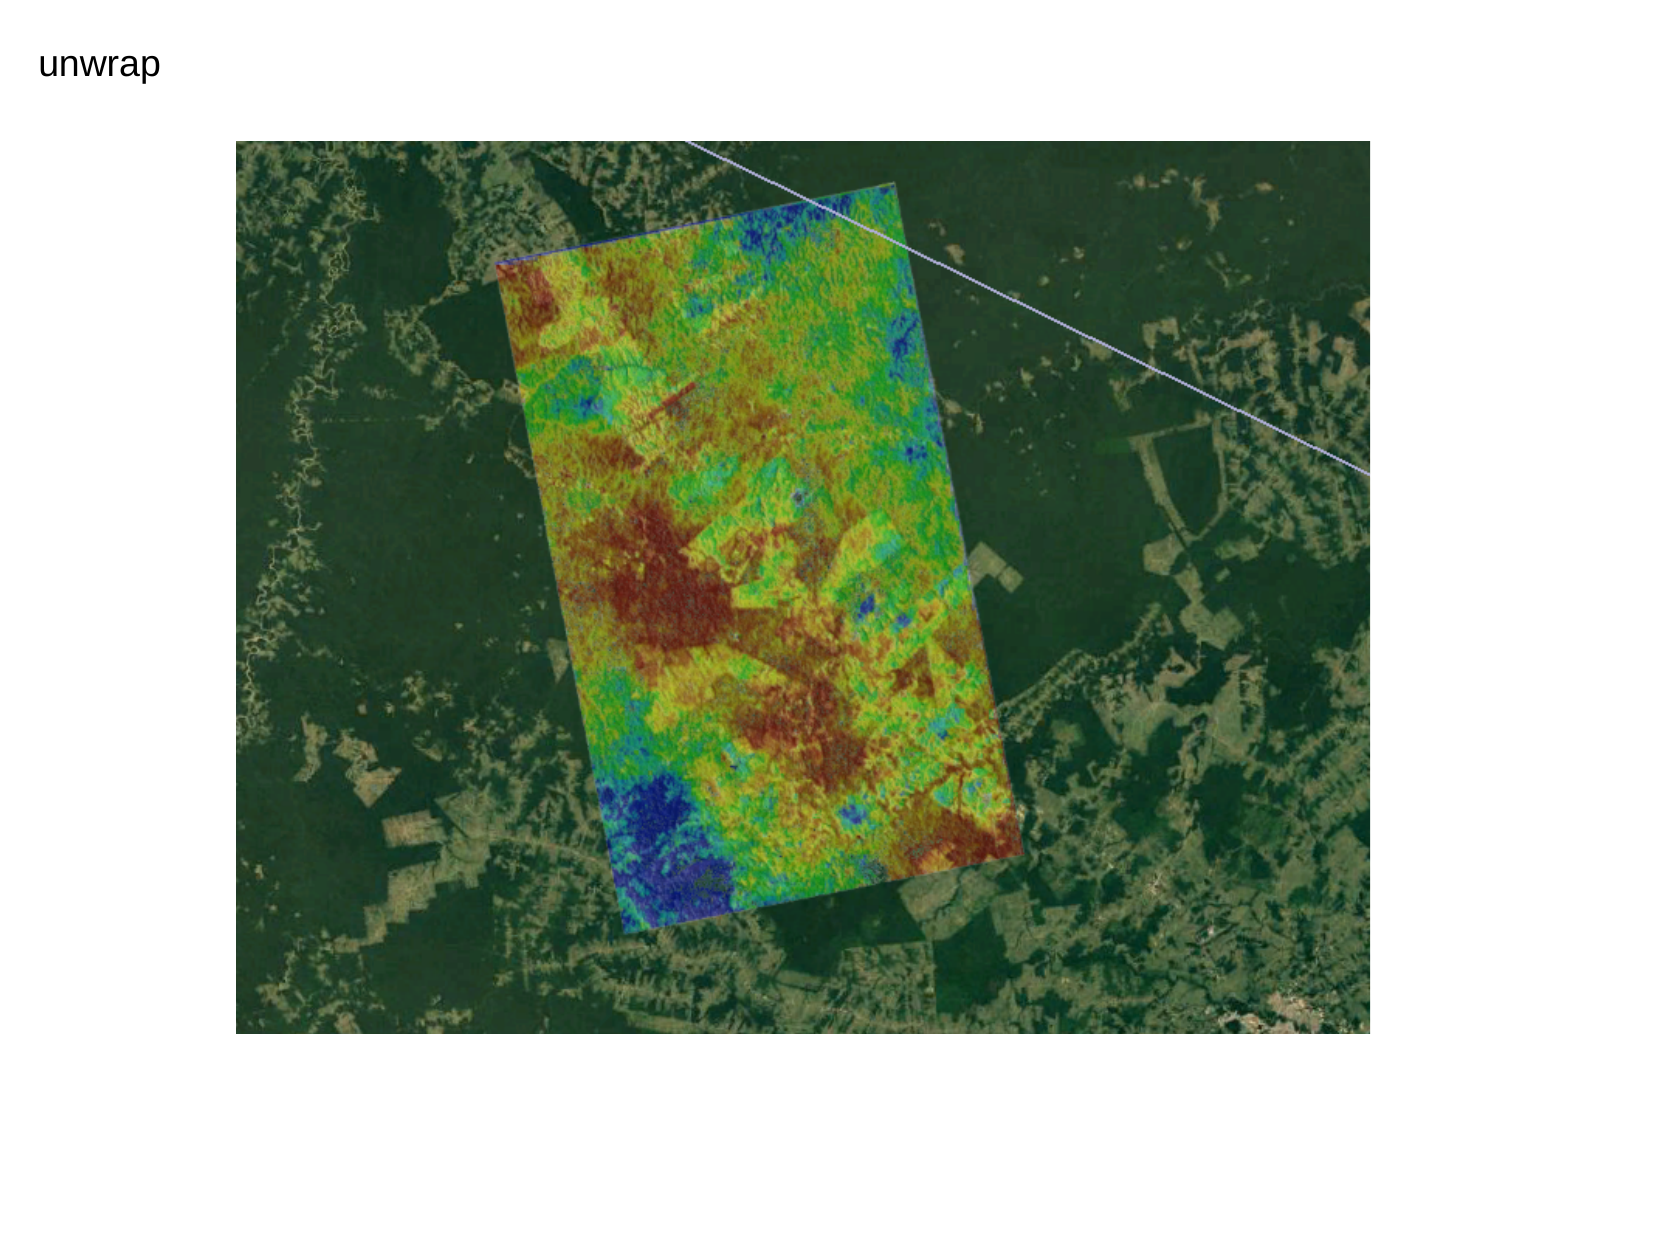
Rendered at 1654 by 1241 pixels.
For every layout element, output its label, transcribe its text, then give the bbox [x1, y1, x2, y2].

text_box unwrap [23, 35, 426, 119]
picture [236, 141, 1371, 1034]
